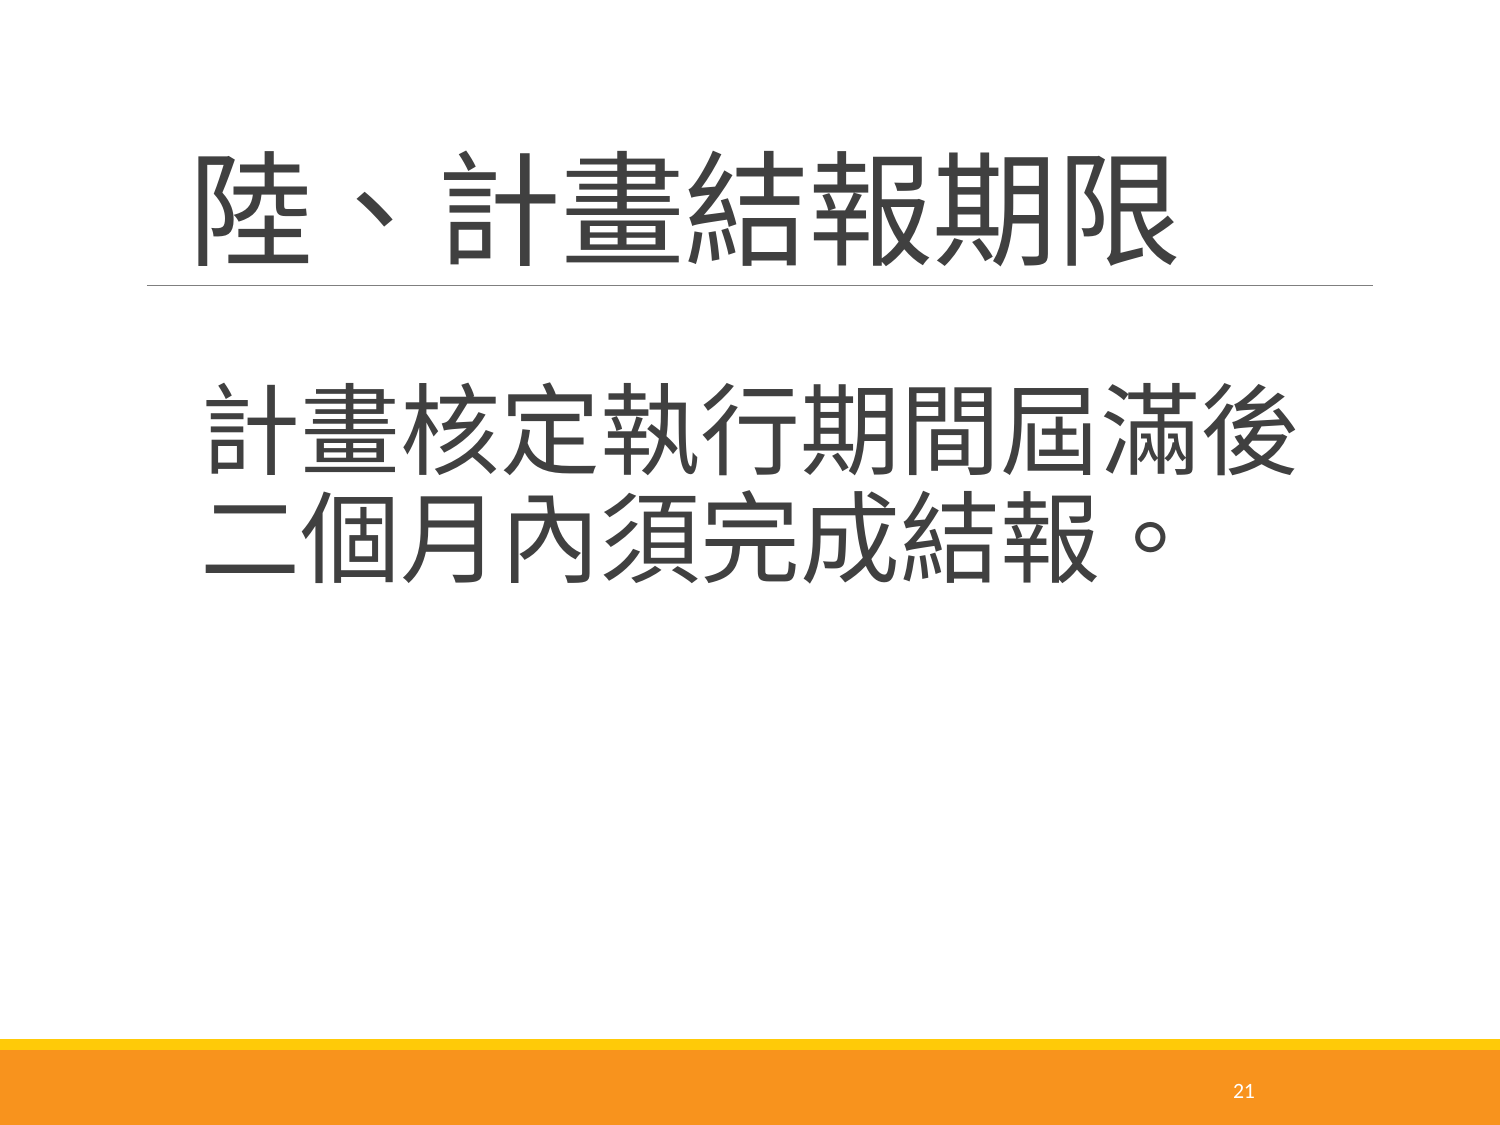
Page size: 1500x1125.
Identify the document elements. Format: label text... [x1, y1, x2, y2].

title 陸、計畫結報期限 [173, 101, 1332, 290]
text_box 21 [1218, 1059, 1380, 1120]
list 計畫核定執行期間屆滿後二個月內須完成結報。 [173, 373, 1332, 902]
